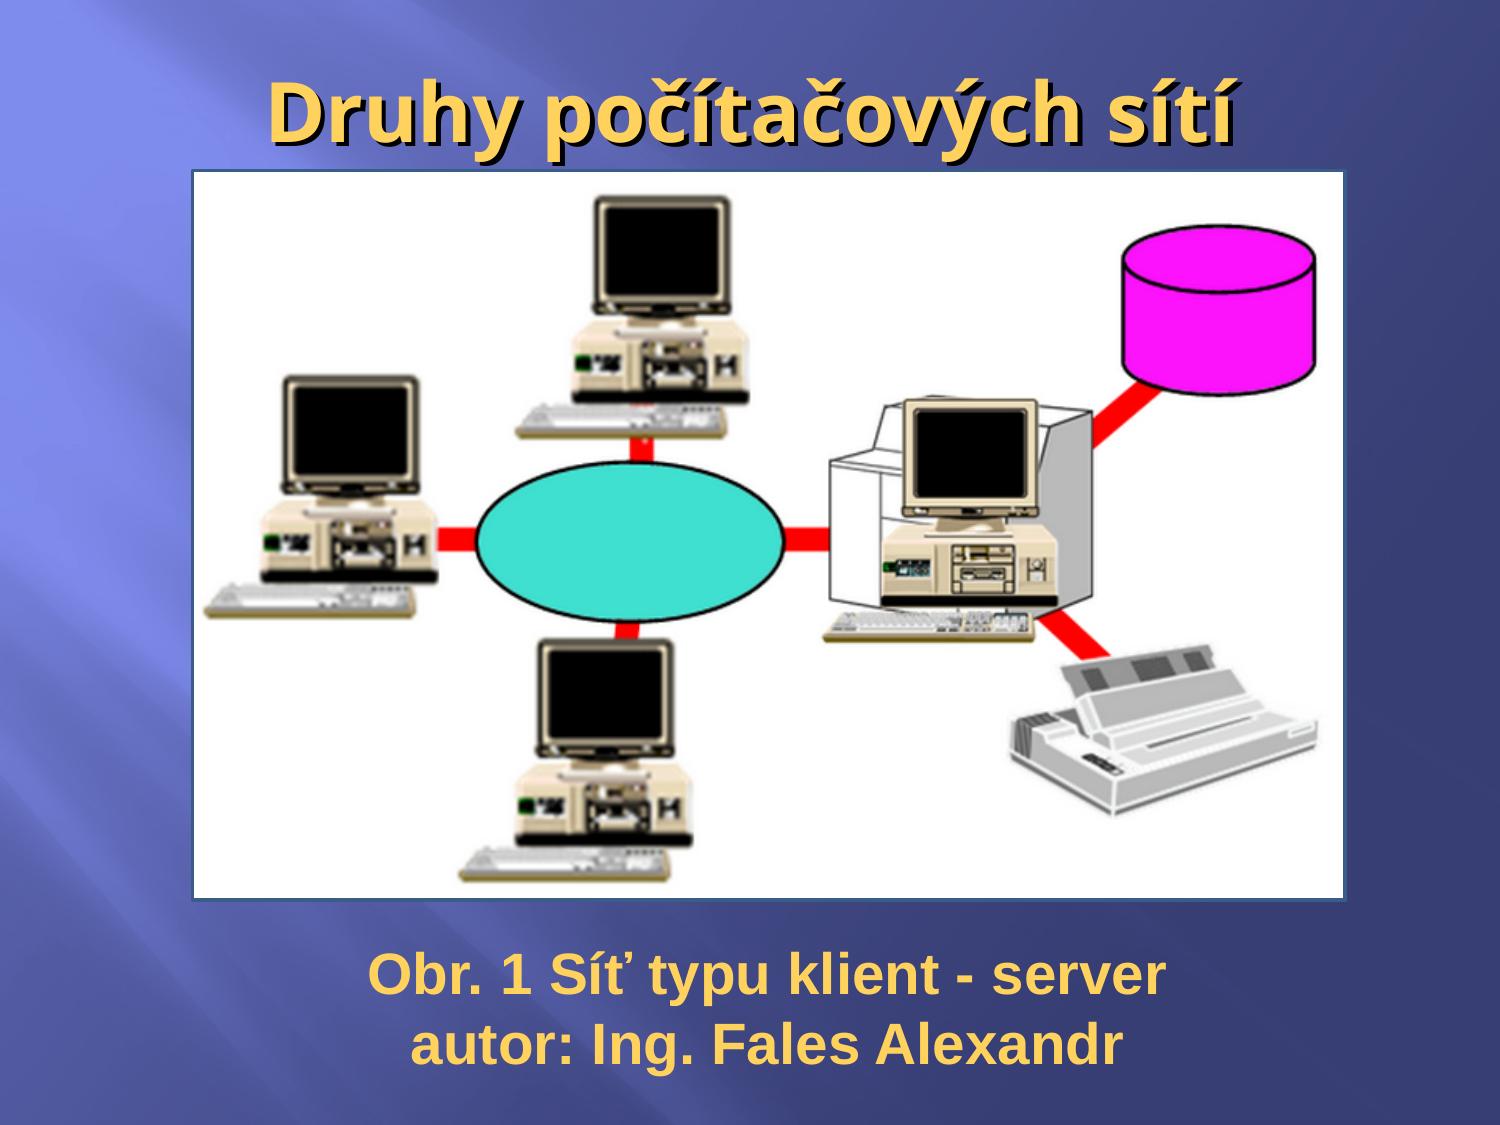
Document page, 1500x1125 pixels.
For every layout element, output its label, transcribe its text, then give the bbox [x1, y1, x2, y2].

text_box Obr. 1 Síť typu klient - server autor: Ing. Fales Alexandr [301, 928, 1235, 1071]
title Druhy počítačových sítí [64, 45, 1436, 173]
chart [194, 172, 1343, 898]
